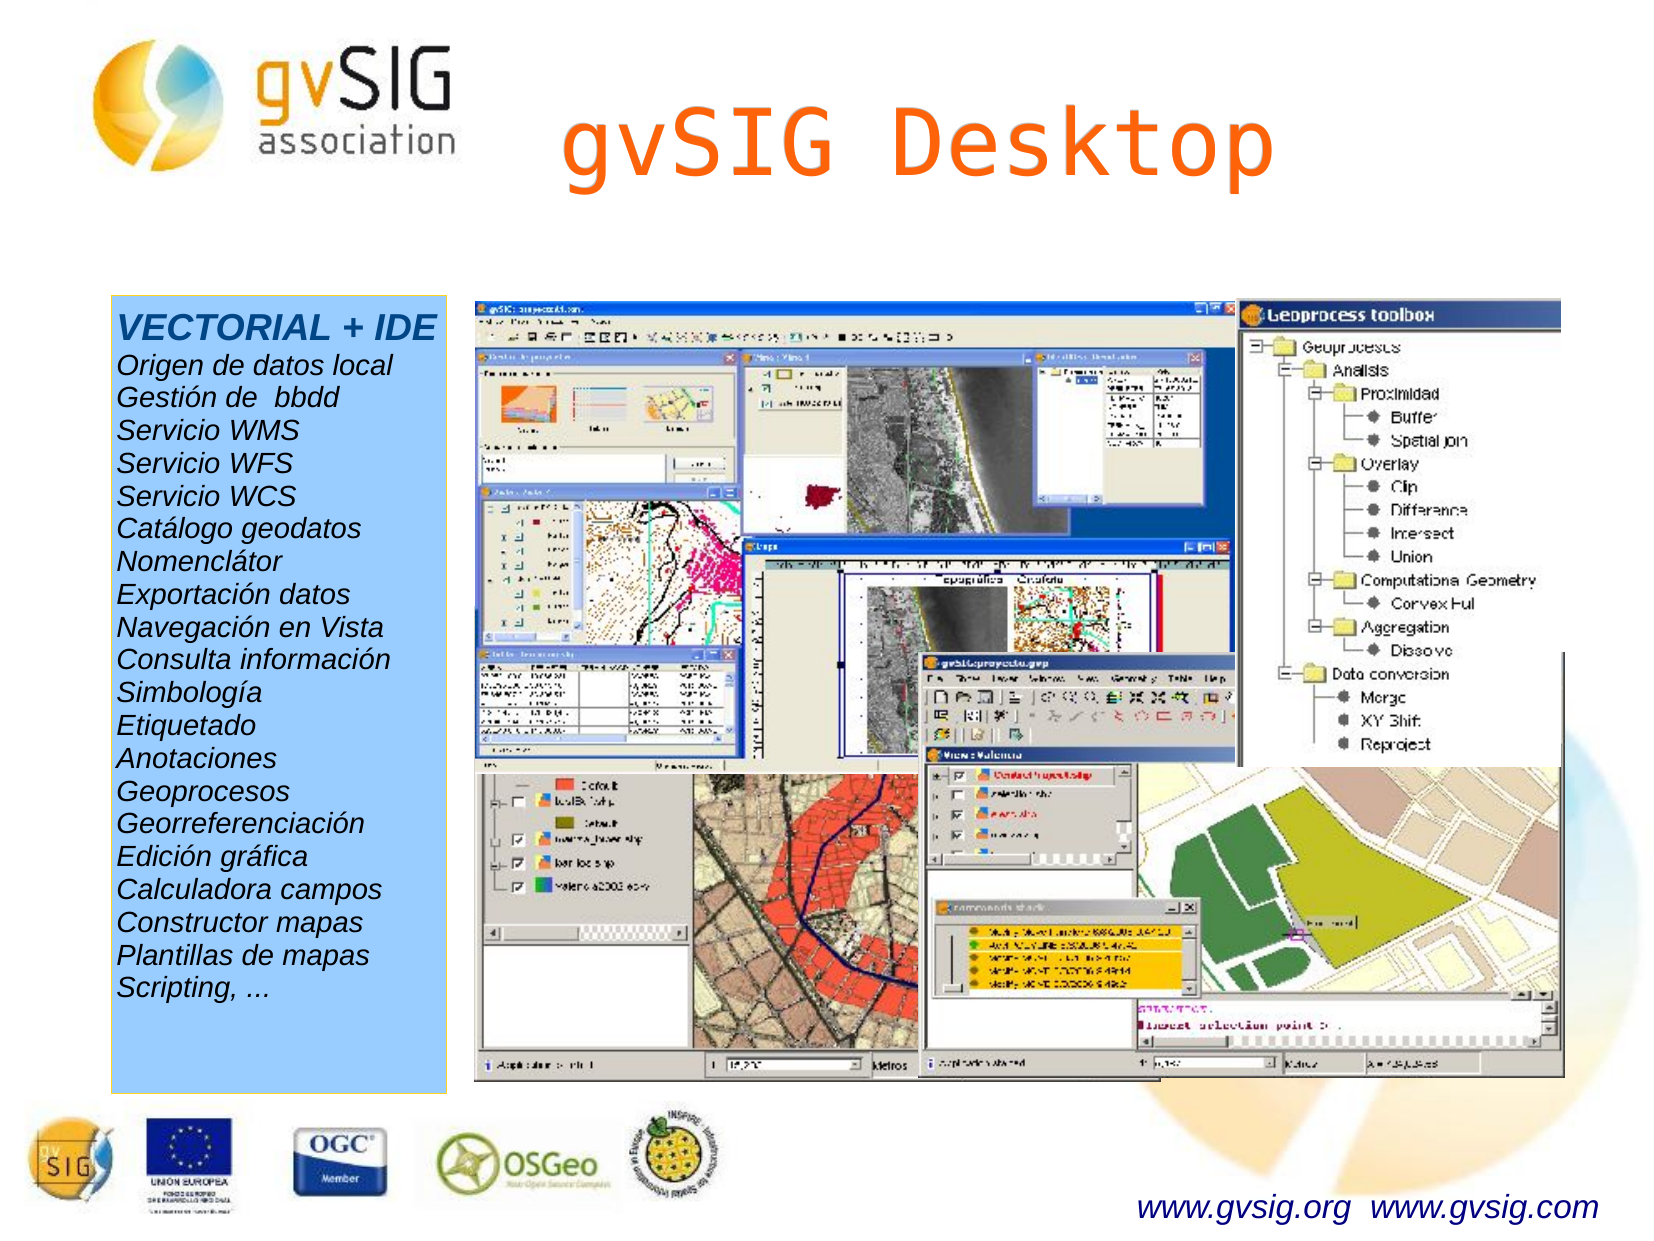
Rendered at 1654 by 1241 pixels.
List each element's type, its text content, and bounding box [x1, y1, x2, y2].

text_box gvSIG Desktop [213, 82, 1625, 205]
picture [1557, 1202, 1567, 1216]
picture [1424, 1205, 1431, 1217]
picture [1143, 1205, 1150, 1217]
picture [1585, 1202, 1594, 1217]
picture [1279, 1202, 1289, 1216]
text_box [111, 295, 447, 299]
picture [1575, 1202, 1584, 1217]
picture [1178, 1201, 1187, 1217]
picture [1336, 1202, 1346, 1216]
picture [1400, 1205, 1407, 1217]
picture [1220, 1202, 1230, 1216]
picture [1377, 1205, 1384, 1217]
picture [0, 0, 1653, 1217]
picture [1388, 1203, 1396, 1217]
picture [1411, 1201, 1420, 1217]
picture [1191, 1205, 1198, 1217]
picture [1453, 1202, 1463, 1216]
picture [1307, 1202, 1317, 1216]
picture [1512, 1202, 1522, 1216]
picture [1154, 1201, 1163, 1217]
picture [1167, 1205, 1174, 1217]
text_box VECTORIAL + IDE Origen de datos local Gestión de bbdd Servicio WMS Servicio WFS Servicio WCS Catálogo geodatos Nomenclátor Exportación datos Navegación en Vista Consulta información Simbología Etiquetado Anotaciones Geoprocesos Georreferenciación Edición gráfica Calculadora campos Constructor mapas Plantillas de mapas Scripting, ... [101, 299, 547, 1129]
